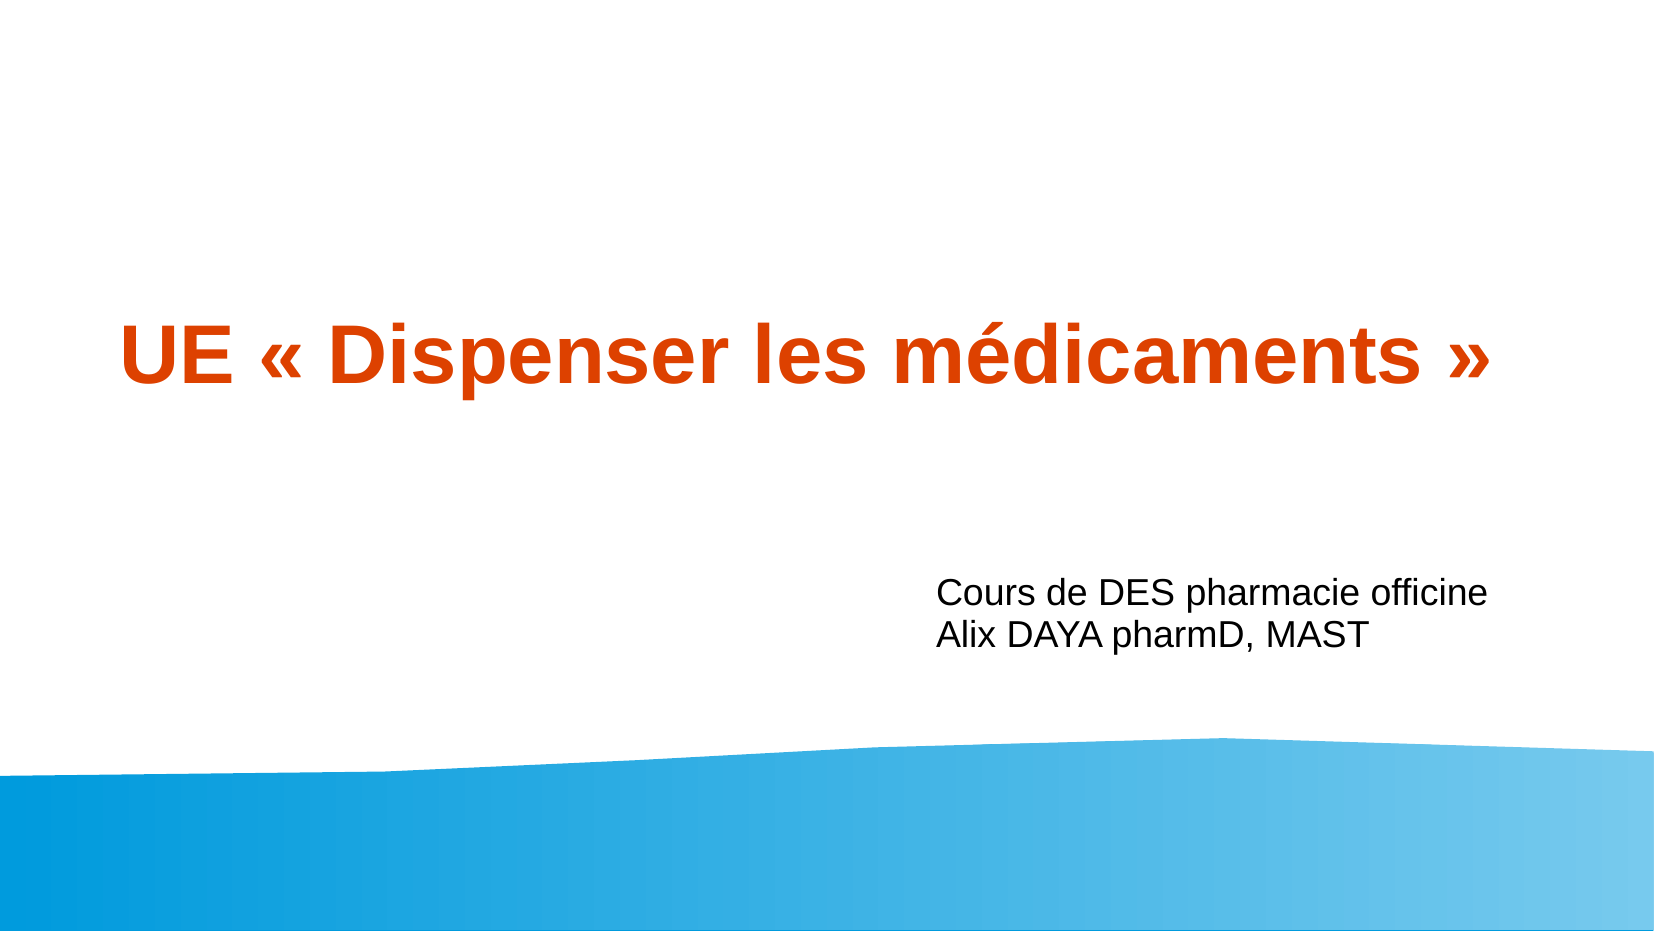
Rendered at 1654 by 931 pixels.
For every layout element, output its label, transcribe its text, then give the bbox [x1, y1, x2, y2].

title UE « Dispenser les médicaments » [68, 265, 1545, 443]
text_box Cours de DES pharmacie officine Alix DAYA pharmD, MAST [921, 564, 1504, 664]
